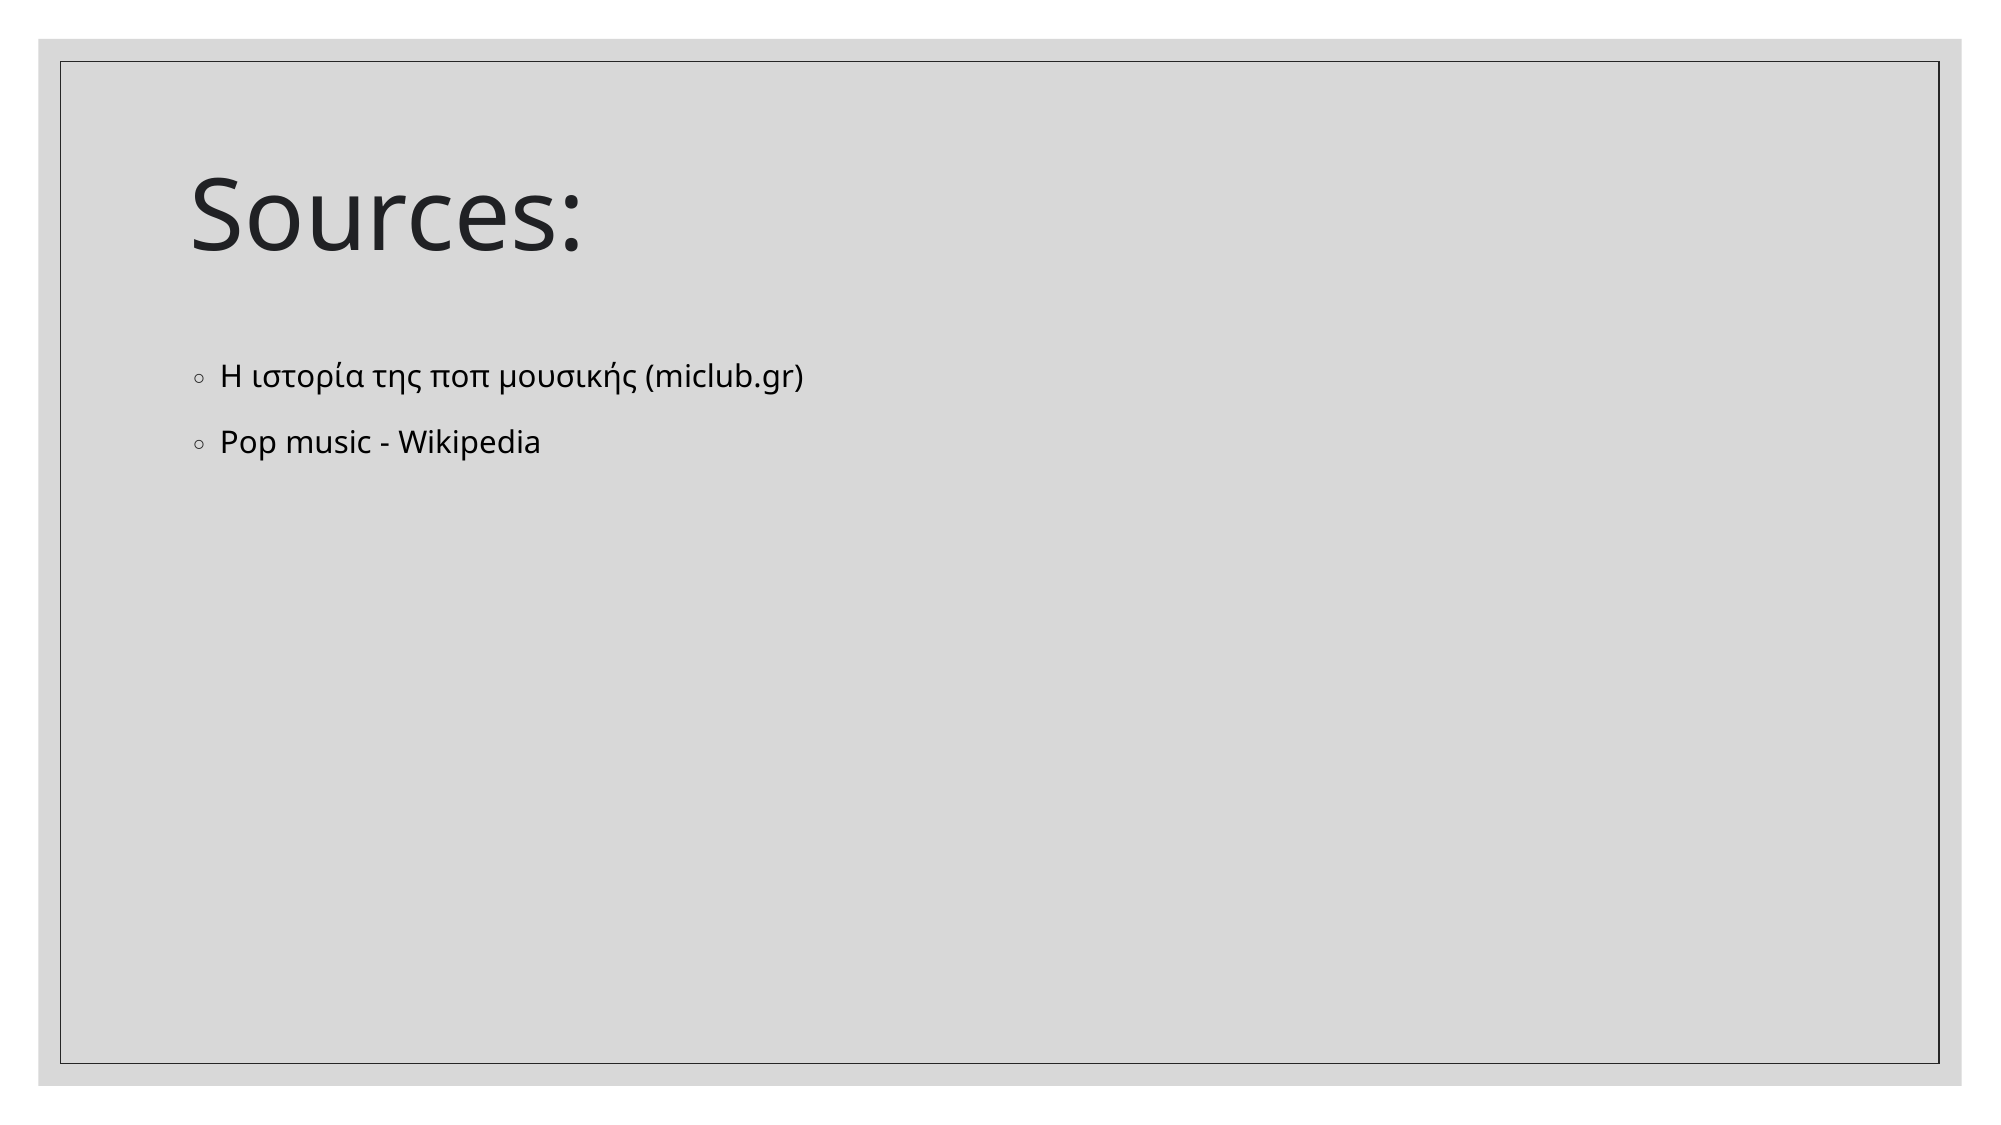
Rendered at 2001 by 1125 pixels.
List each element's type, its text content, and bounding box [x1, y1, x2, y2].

list Η ιστορία της ποπ μουσικής (miclub.gr) Pop music - Wikipedia [174, 345, 1825, 977]
title Sources: [174, 105, 1825, 331]
